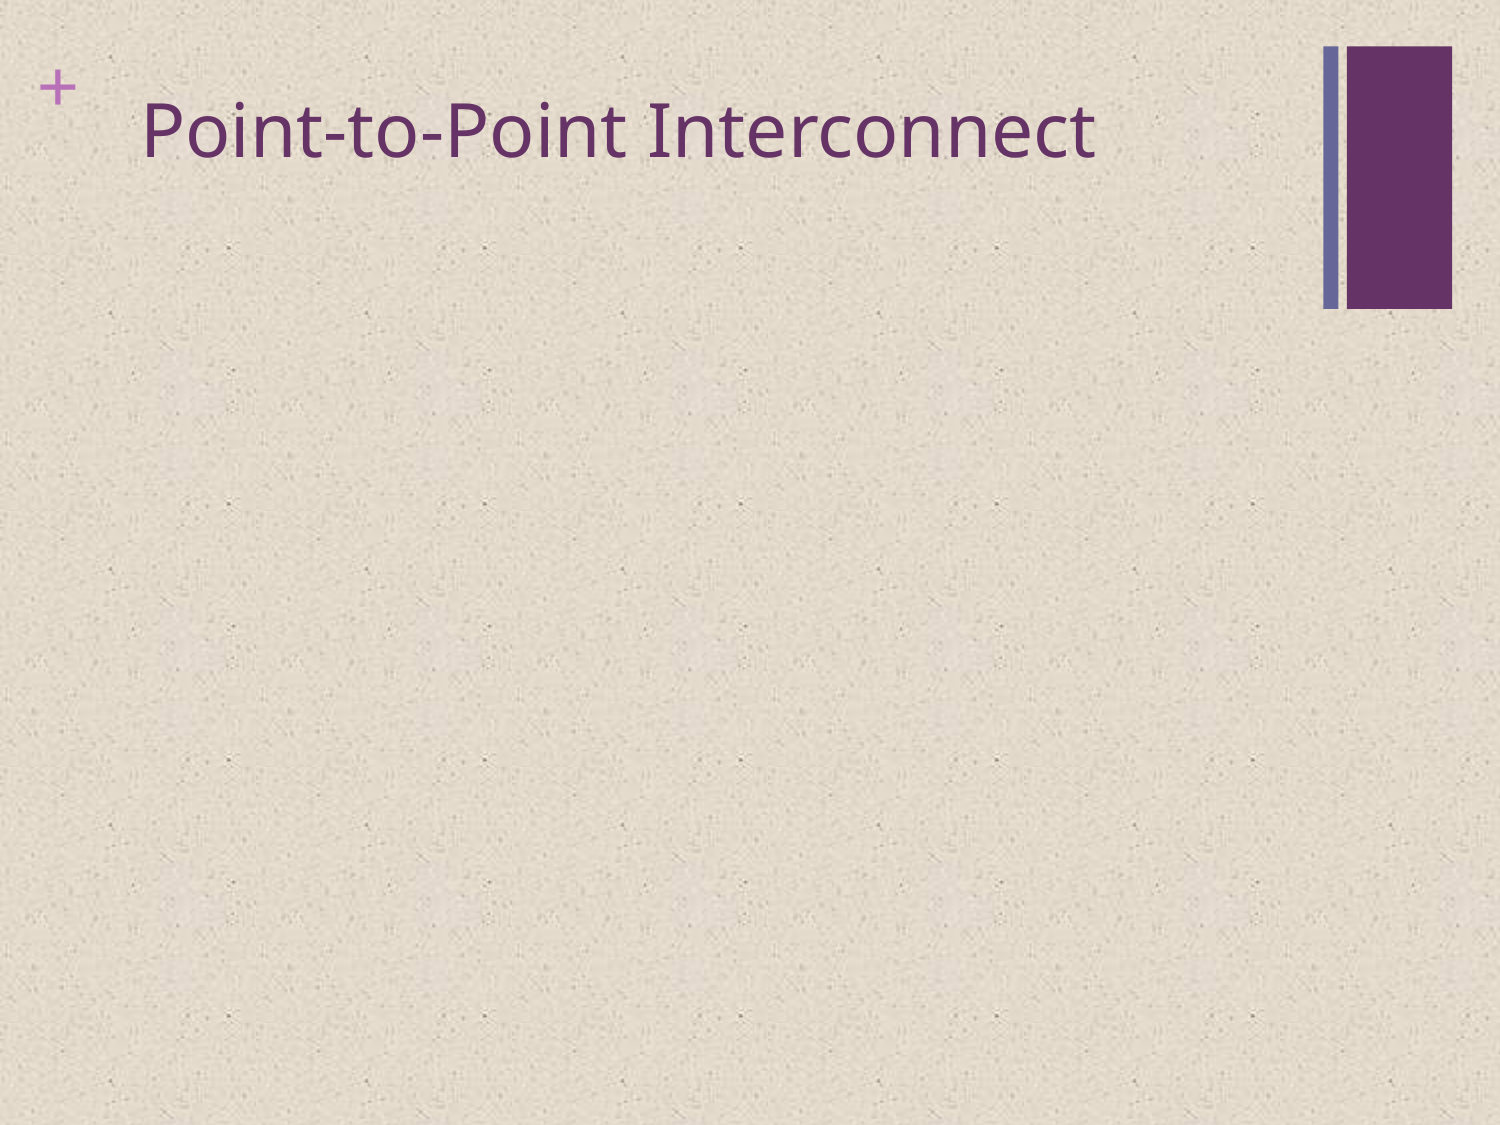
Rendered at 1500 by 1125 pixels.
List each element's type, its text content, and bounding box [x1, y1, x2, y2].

picture [0, 0, 1500, 1125]
title Point-to-Point Interconnect [125, 75, 1365, 259]
